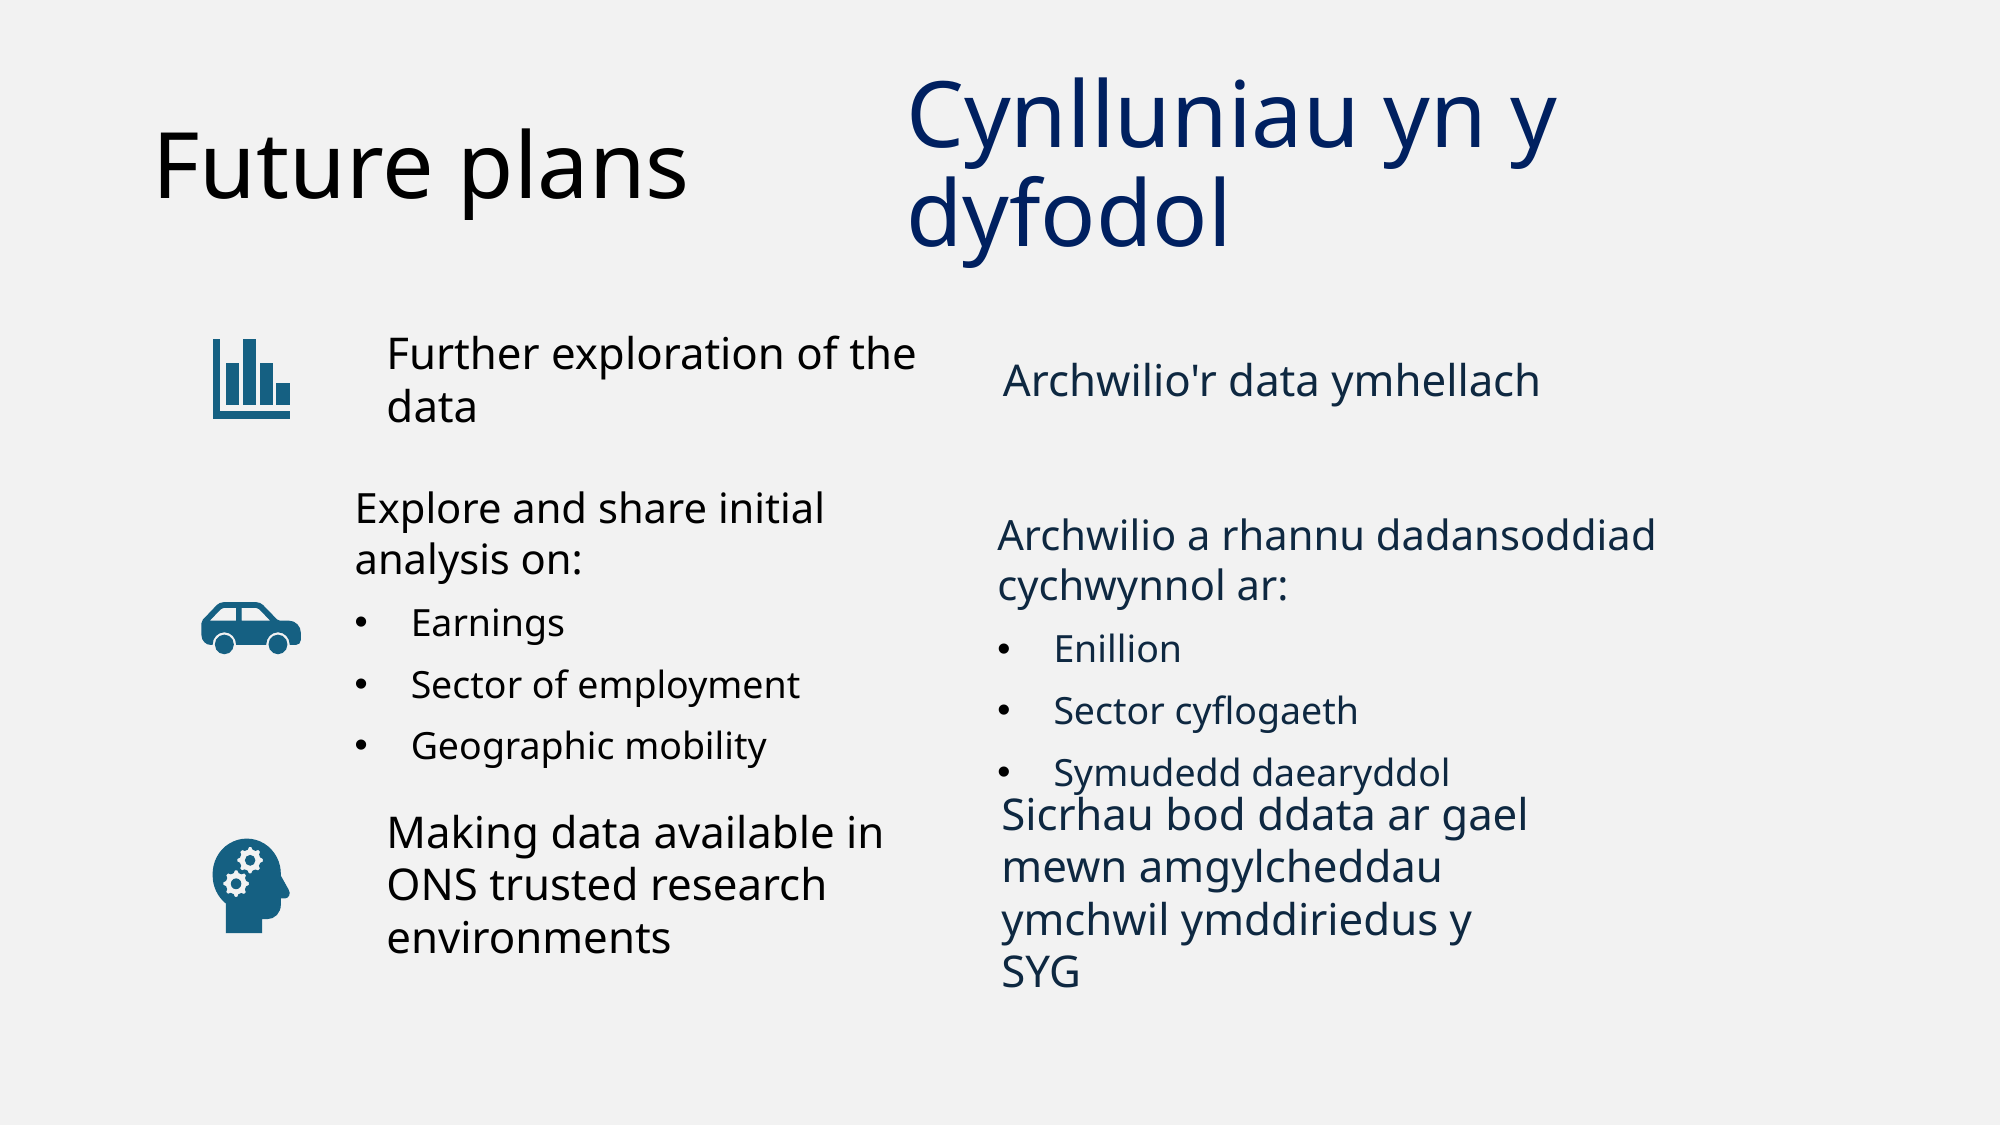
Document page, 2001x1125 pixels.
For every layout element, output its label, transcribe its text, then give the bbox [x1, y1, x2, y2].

text_box Making data available in ONS trusted research environments [364, 764, 965, 1002]
text_box [197, 572, 305, 684]
text_box Explore and share initial analysis on: Earnings Sector of employment Geographic mobility [333, 460, 962, 750]
text_box [197, 323, 305, 435]
text_box [197, 832, 305, 944]
text_box Sicrhau bod ddata ar gael mewn amgylcheddau ymchwil ymddiriedus y SYG [979, 764, 1580, 1002]
text_box Further exploration of the data [364, 278, 976, 497]
title Future plans [137, 59, 994, 278]
text_box Archwilio a rhannu dadansoddiad cychwynnol ar: Enillion Sector cyflogaeth Symudedd daearyddol [975, 487, 1726, 724]
text_box Archwilio'r data ymhellach [981, 276, 1581, 497]
text_box Cynlluniau yn y dyfodol [891, 58, 1788, 276]
